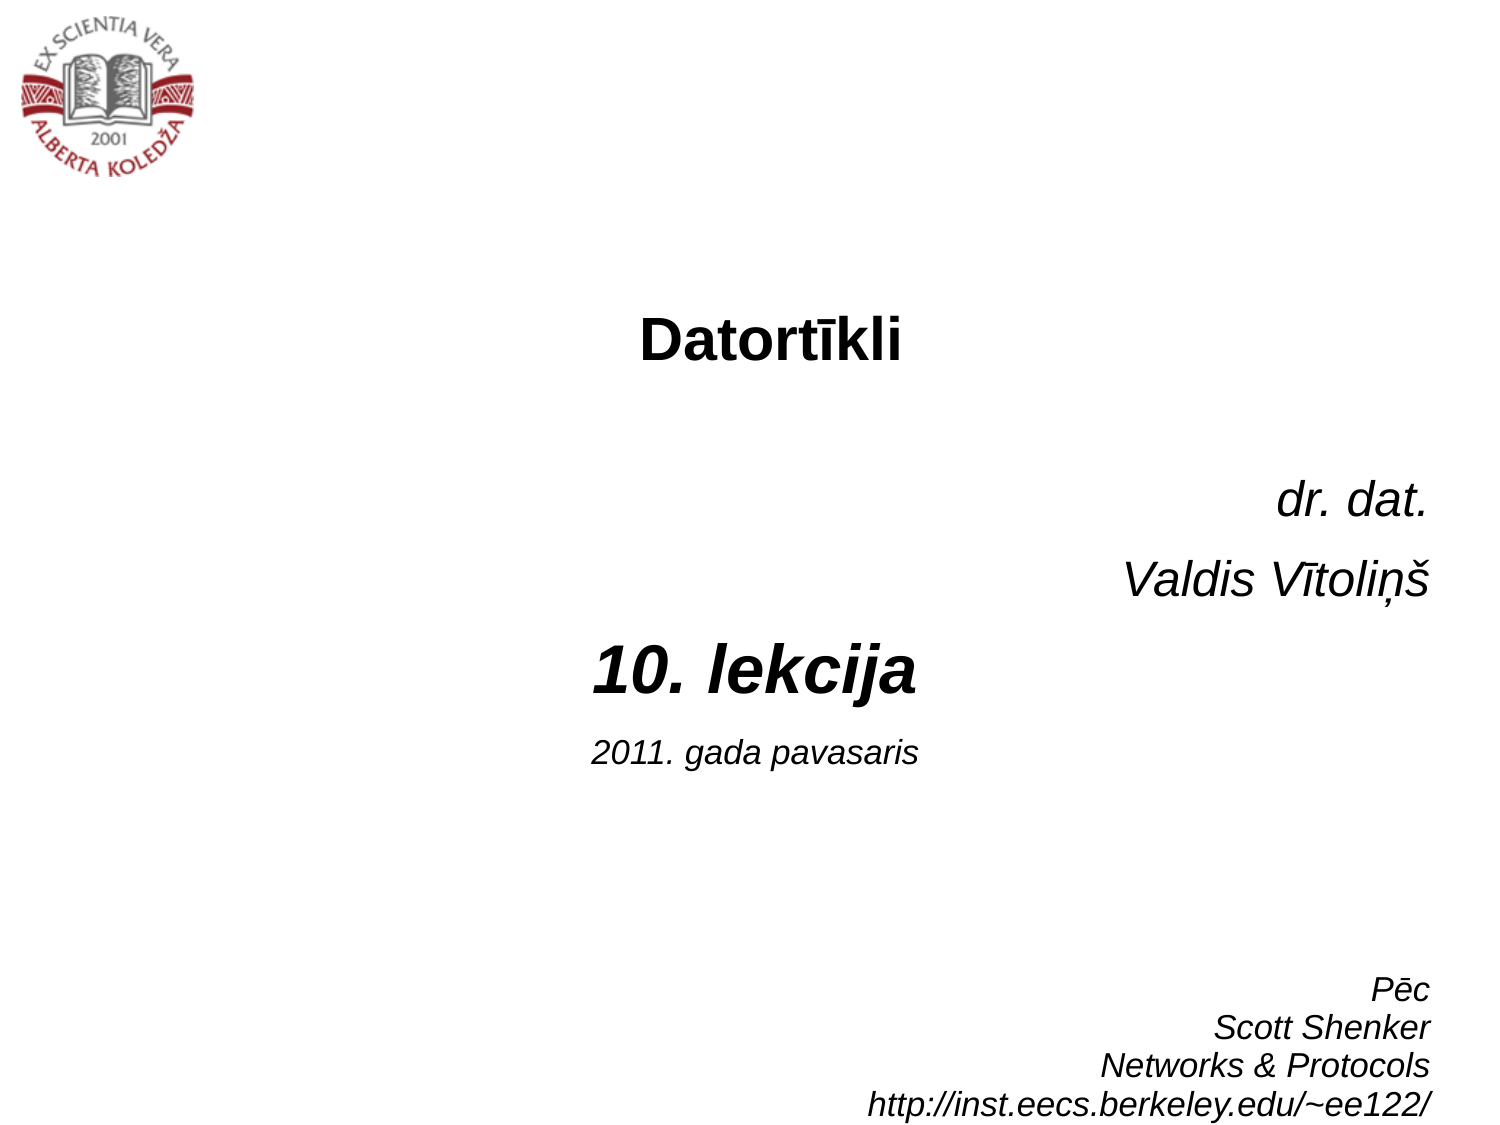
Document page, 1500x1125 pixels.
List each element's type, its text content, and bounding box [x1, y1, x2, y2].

title Datortīkli [187, 283, 1356, 384]
picture [21, 16, 194, 177]
list dr. dat. Valdis Vītoliņš 10. lekcija 2011. gada pavasaris Pēc Scott Shenker Networks & Protocols http://inst.eecs.berkeley.edu/~ee122/ [80, 384, 1431, 1125]
